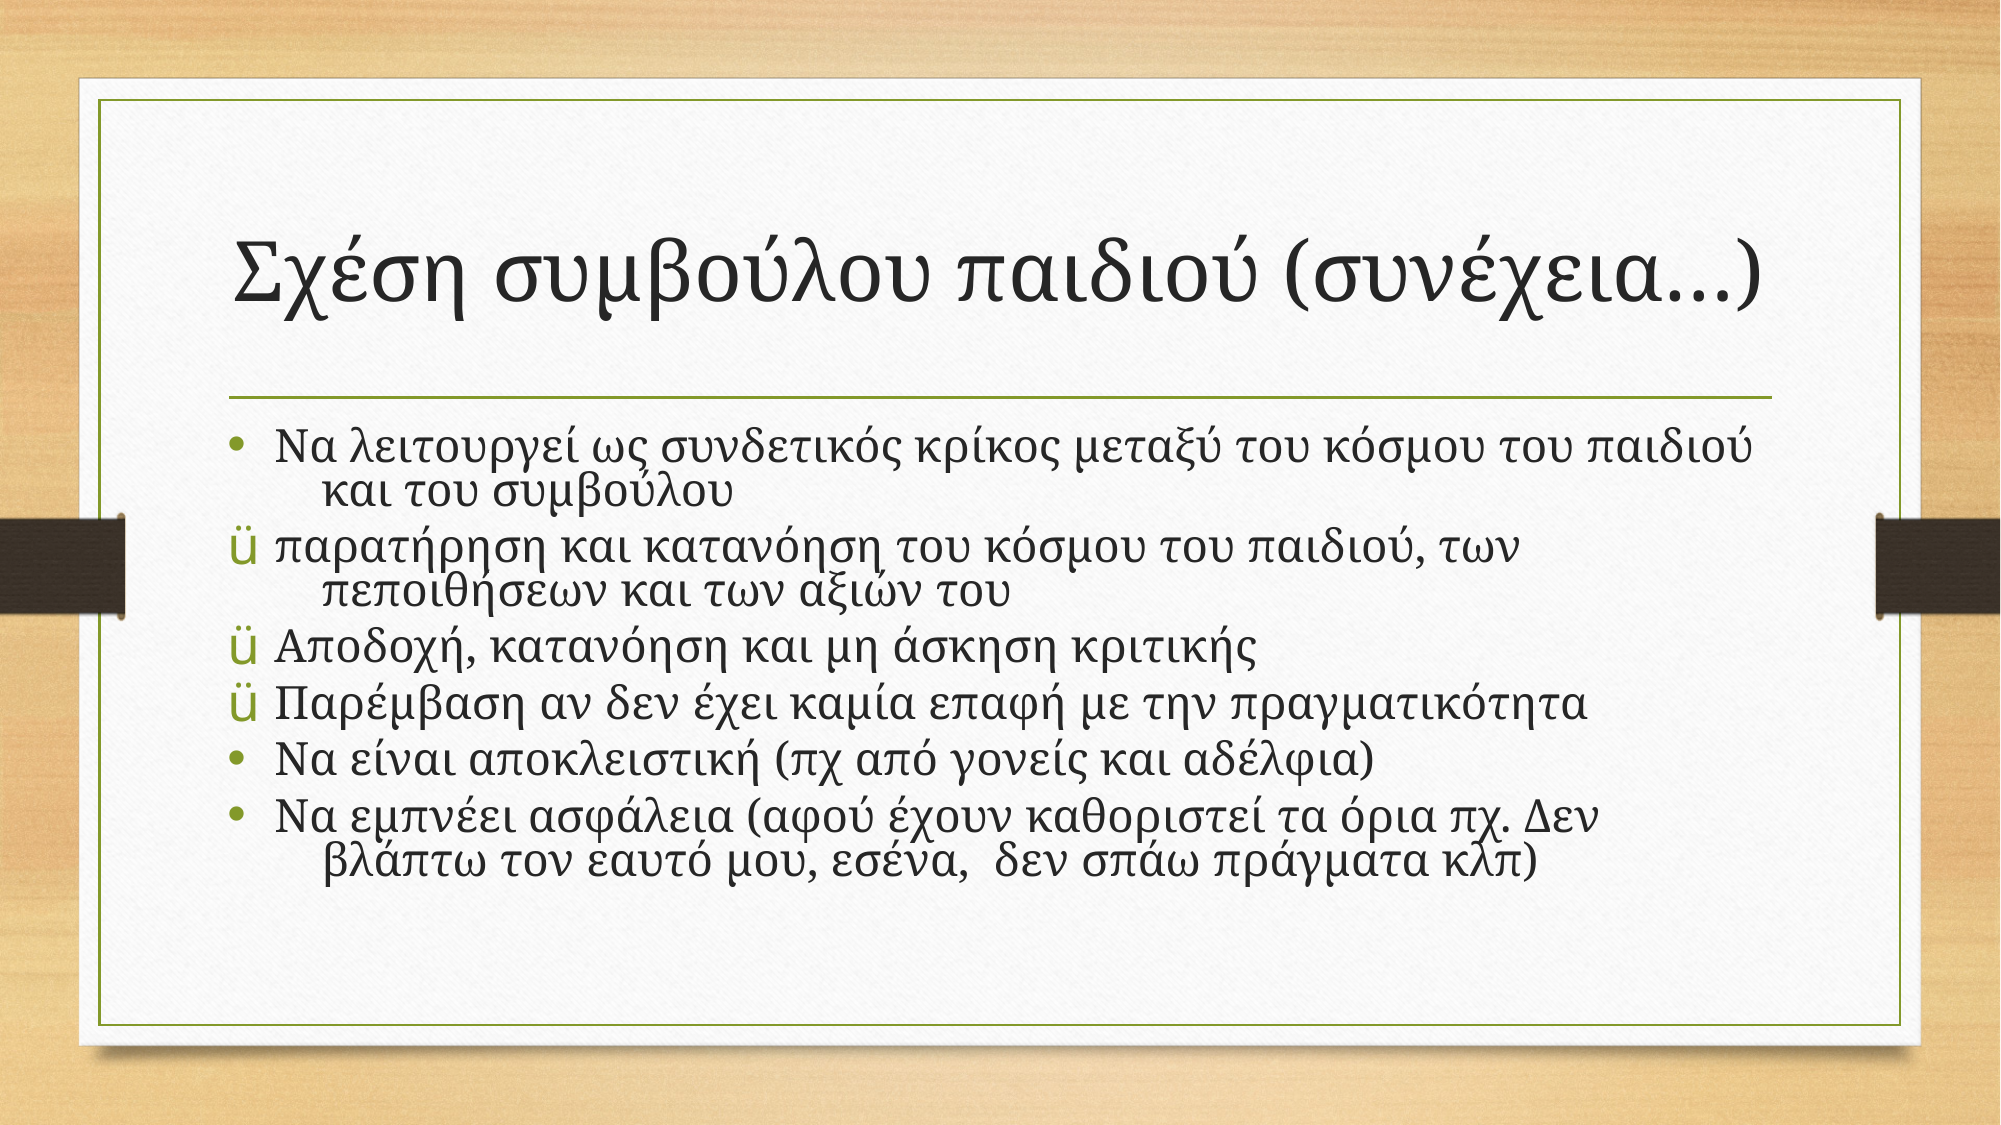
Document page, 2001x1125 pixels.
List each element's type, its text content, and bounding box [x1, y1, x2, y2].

title Σχέση συμβούλου παιδιού (συνέχεια…) [212, 161, 1788, 376]
list Να λειτουργεί ως συνδετικός κρίκος μεταξύ του κόσμου του παιδιού και του συμβούλου παρατήρηση και κατανόηση του κόσμου του παιδιού, των πεποιθήσεων και των αξιών του Αποδοχή, κατανόηση και μη άσκηση κριτικής Παρέμβαση αν δεν έχει καμία επαφή με την πραγματικότητα Να είναι αποκλειστική (πχ από γονείς και αδέλφια) Να εμπνέει ασφάλεια (αφού έχουν καθοριστεί τα όρια πχ. Δεν βλάπτω τον εαυτό μου, εσένα, δεν σπάω πράγματα κλπ) [212, 419, 1788, 964]
